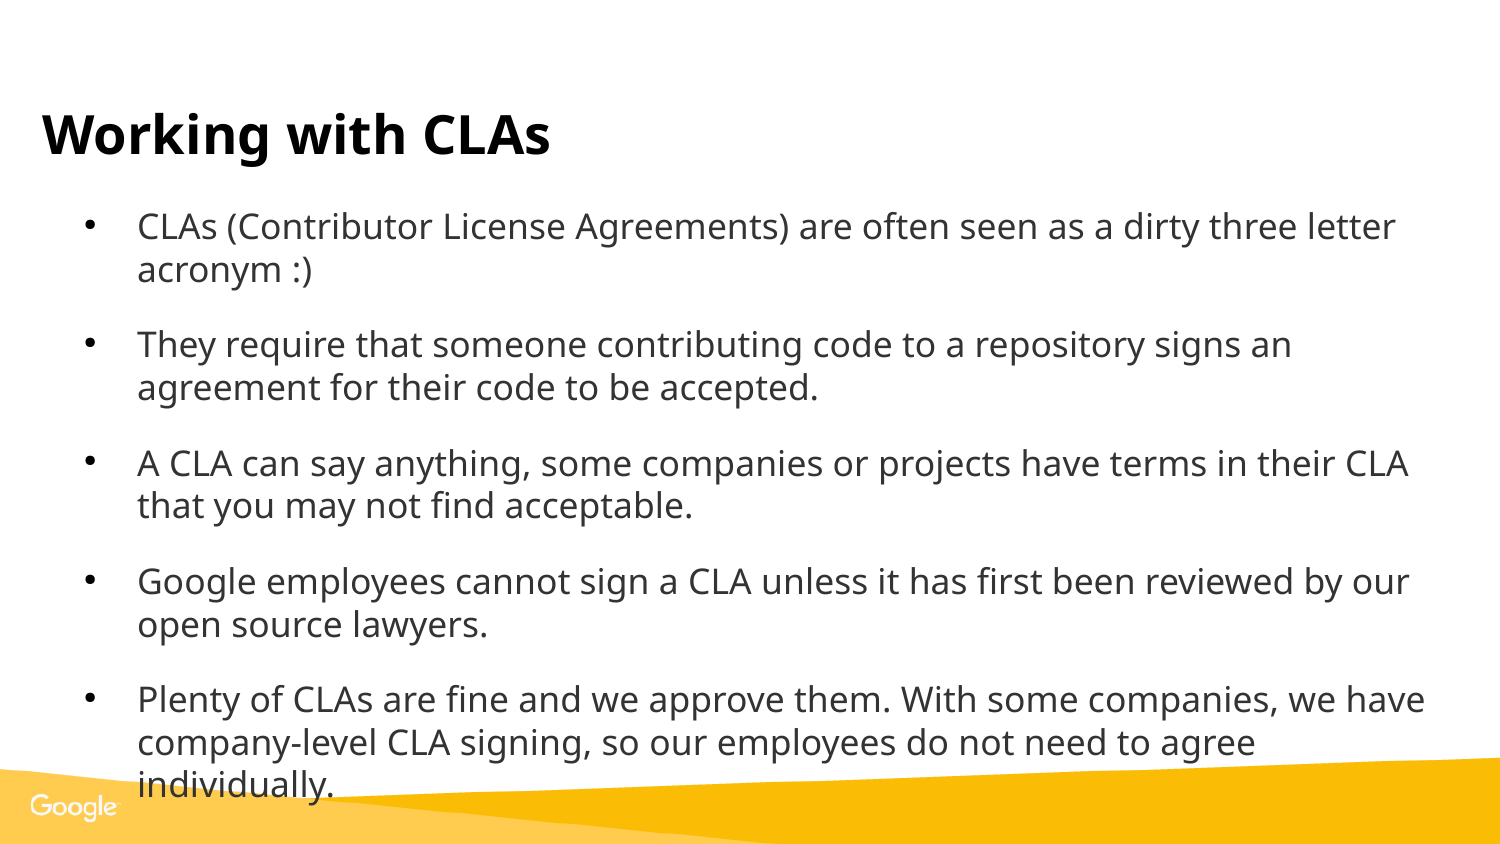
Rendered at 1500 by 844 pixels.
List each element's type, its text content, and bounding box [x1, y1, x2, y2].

text_box Working with CLAs [27, 85, 1113, 210]
list CLAs (Contributor License Agreements) are often seen as a dirty three letter acronym :) They require that someone contributing code to a repository signs an agreement for their code to be accepted. A CLA can say anything, some companies or projects have terms in their CLA that you may not find acceptable. Google employees cannot sign a CLA unless it has first been reviewed by our open source lawyers. Plenty of CLAs are fine and we approve them. With some companies, we have company-level CLA signing, so our employees do not need to agree individually. [51, 189, 1449, 750]
picture [0, 0, 1500, 844]
